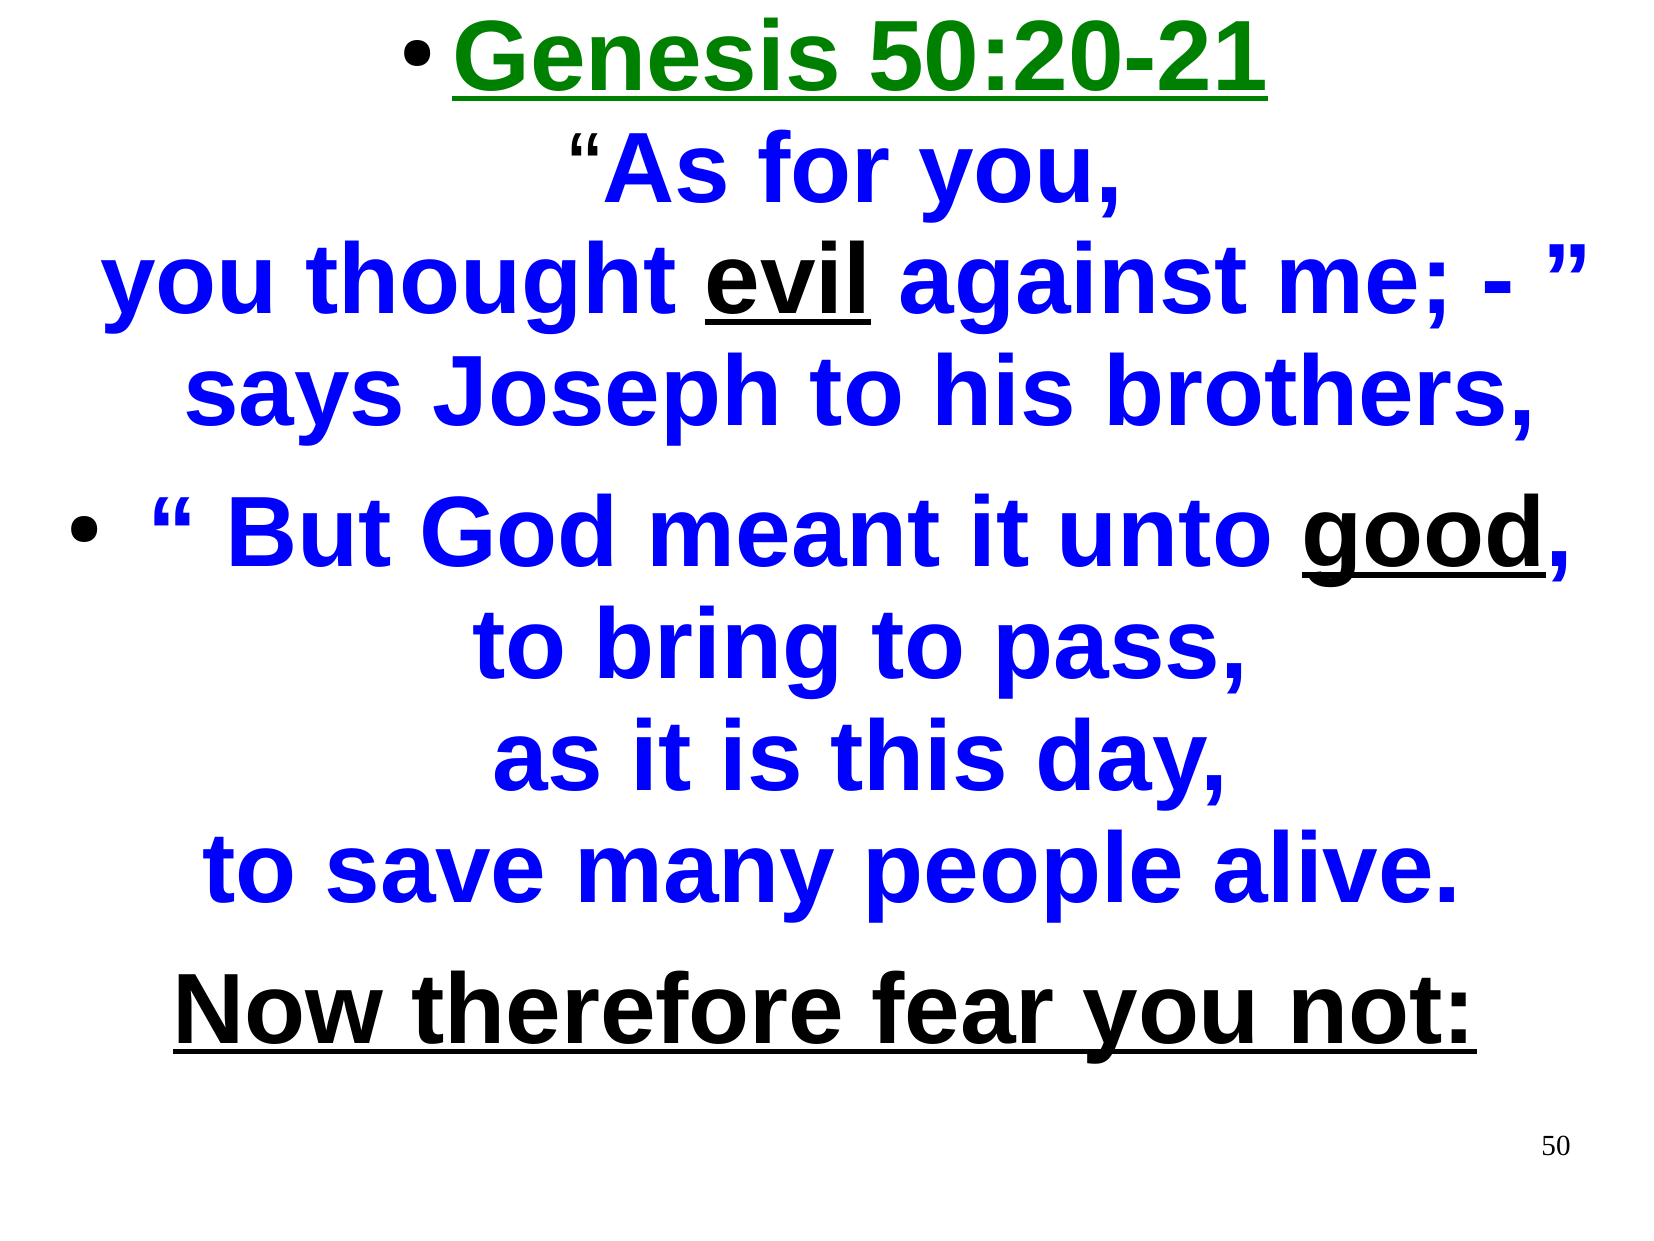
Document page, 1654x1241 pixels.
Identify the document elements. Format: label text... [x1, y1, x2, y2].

list Genesis 50:20-21 “As for you, you thought evil against me; - ” says Joseph to his brothers, “ But God meant it unto good, to bring to pass, as it is this day, to save many people alive. Now therefore fear you not: [0, 0, 1651, 1238]
